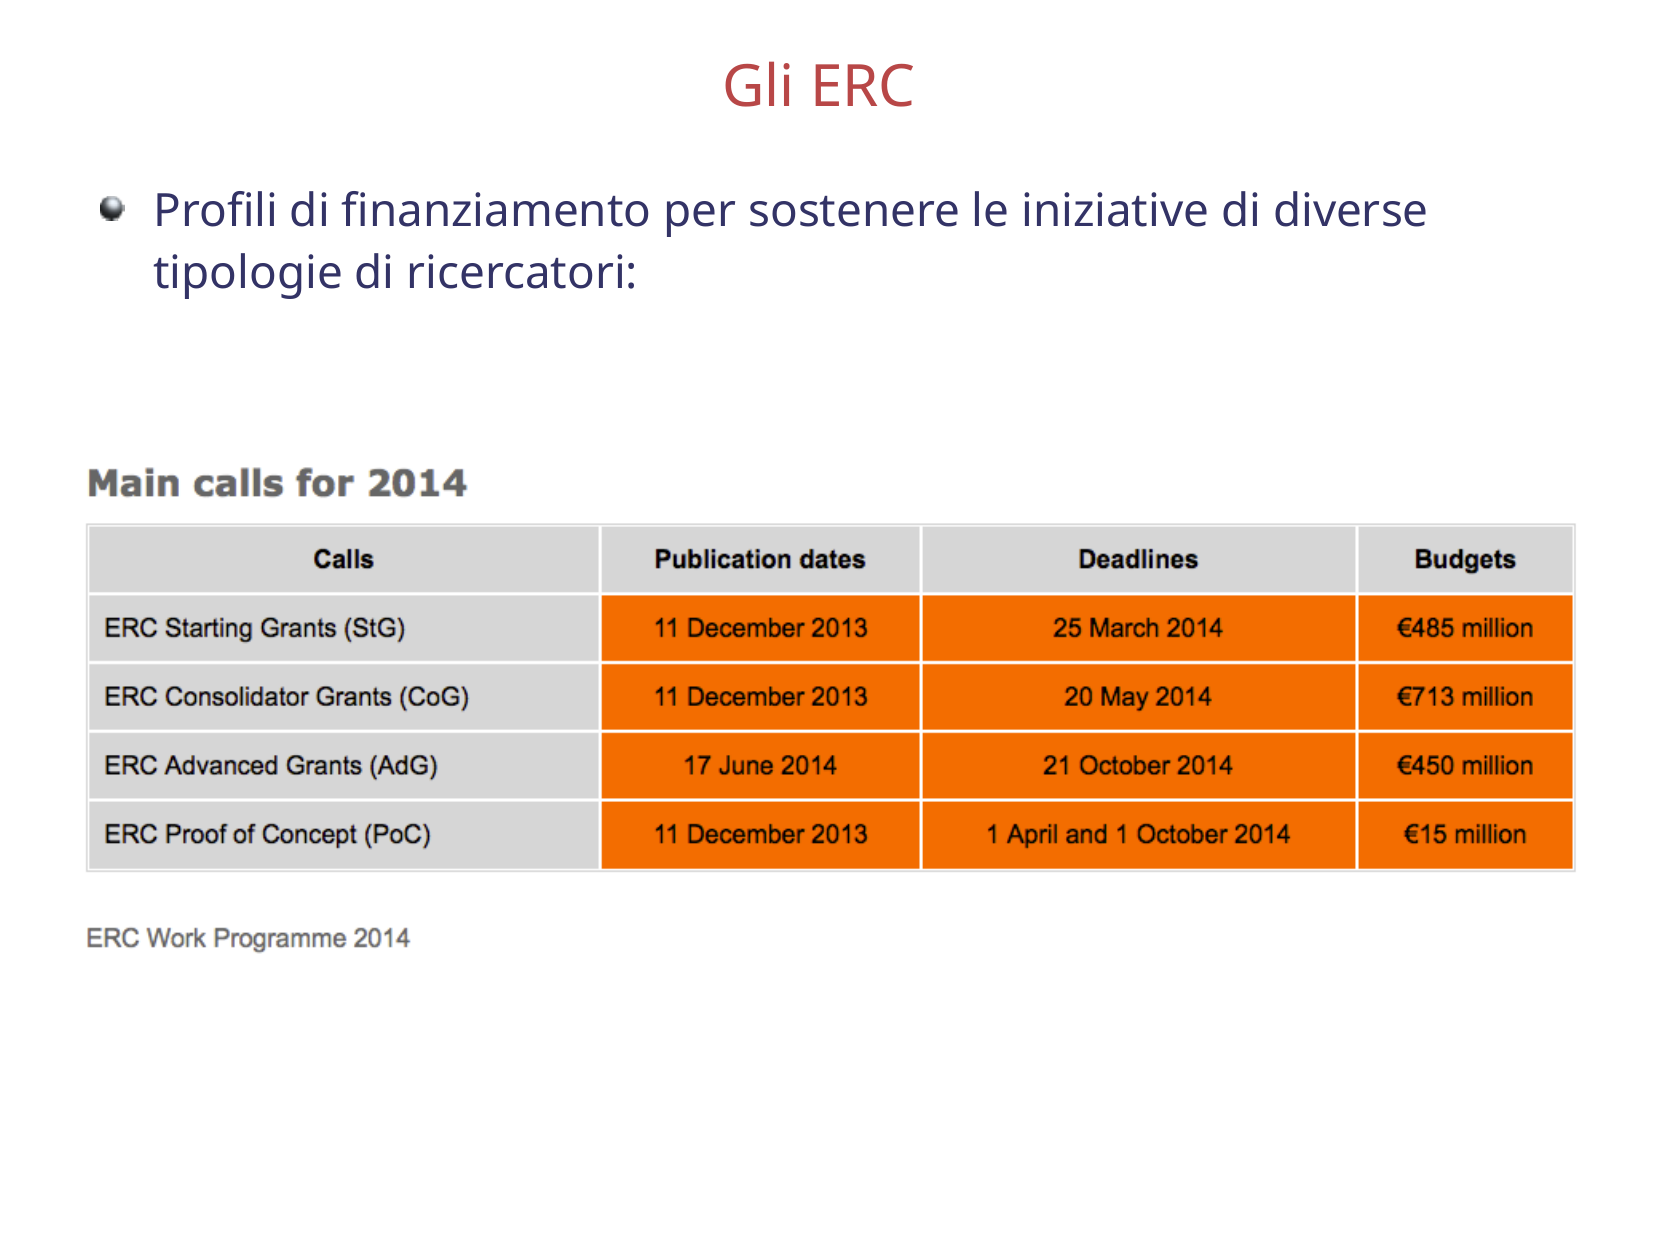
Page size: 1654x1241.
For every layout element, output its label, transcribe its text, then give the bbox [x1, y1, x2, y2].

title Gli ERC [82, 38, 1571, 129]
picture [64, 447, 1600, 973]
list Profili di finanziamento per sostenere le iniziative di diverse tipologie di ricercatori: [82, 177, 1571, 319]
